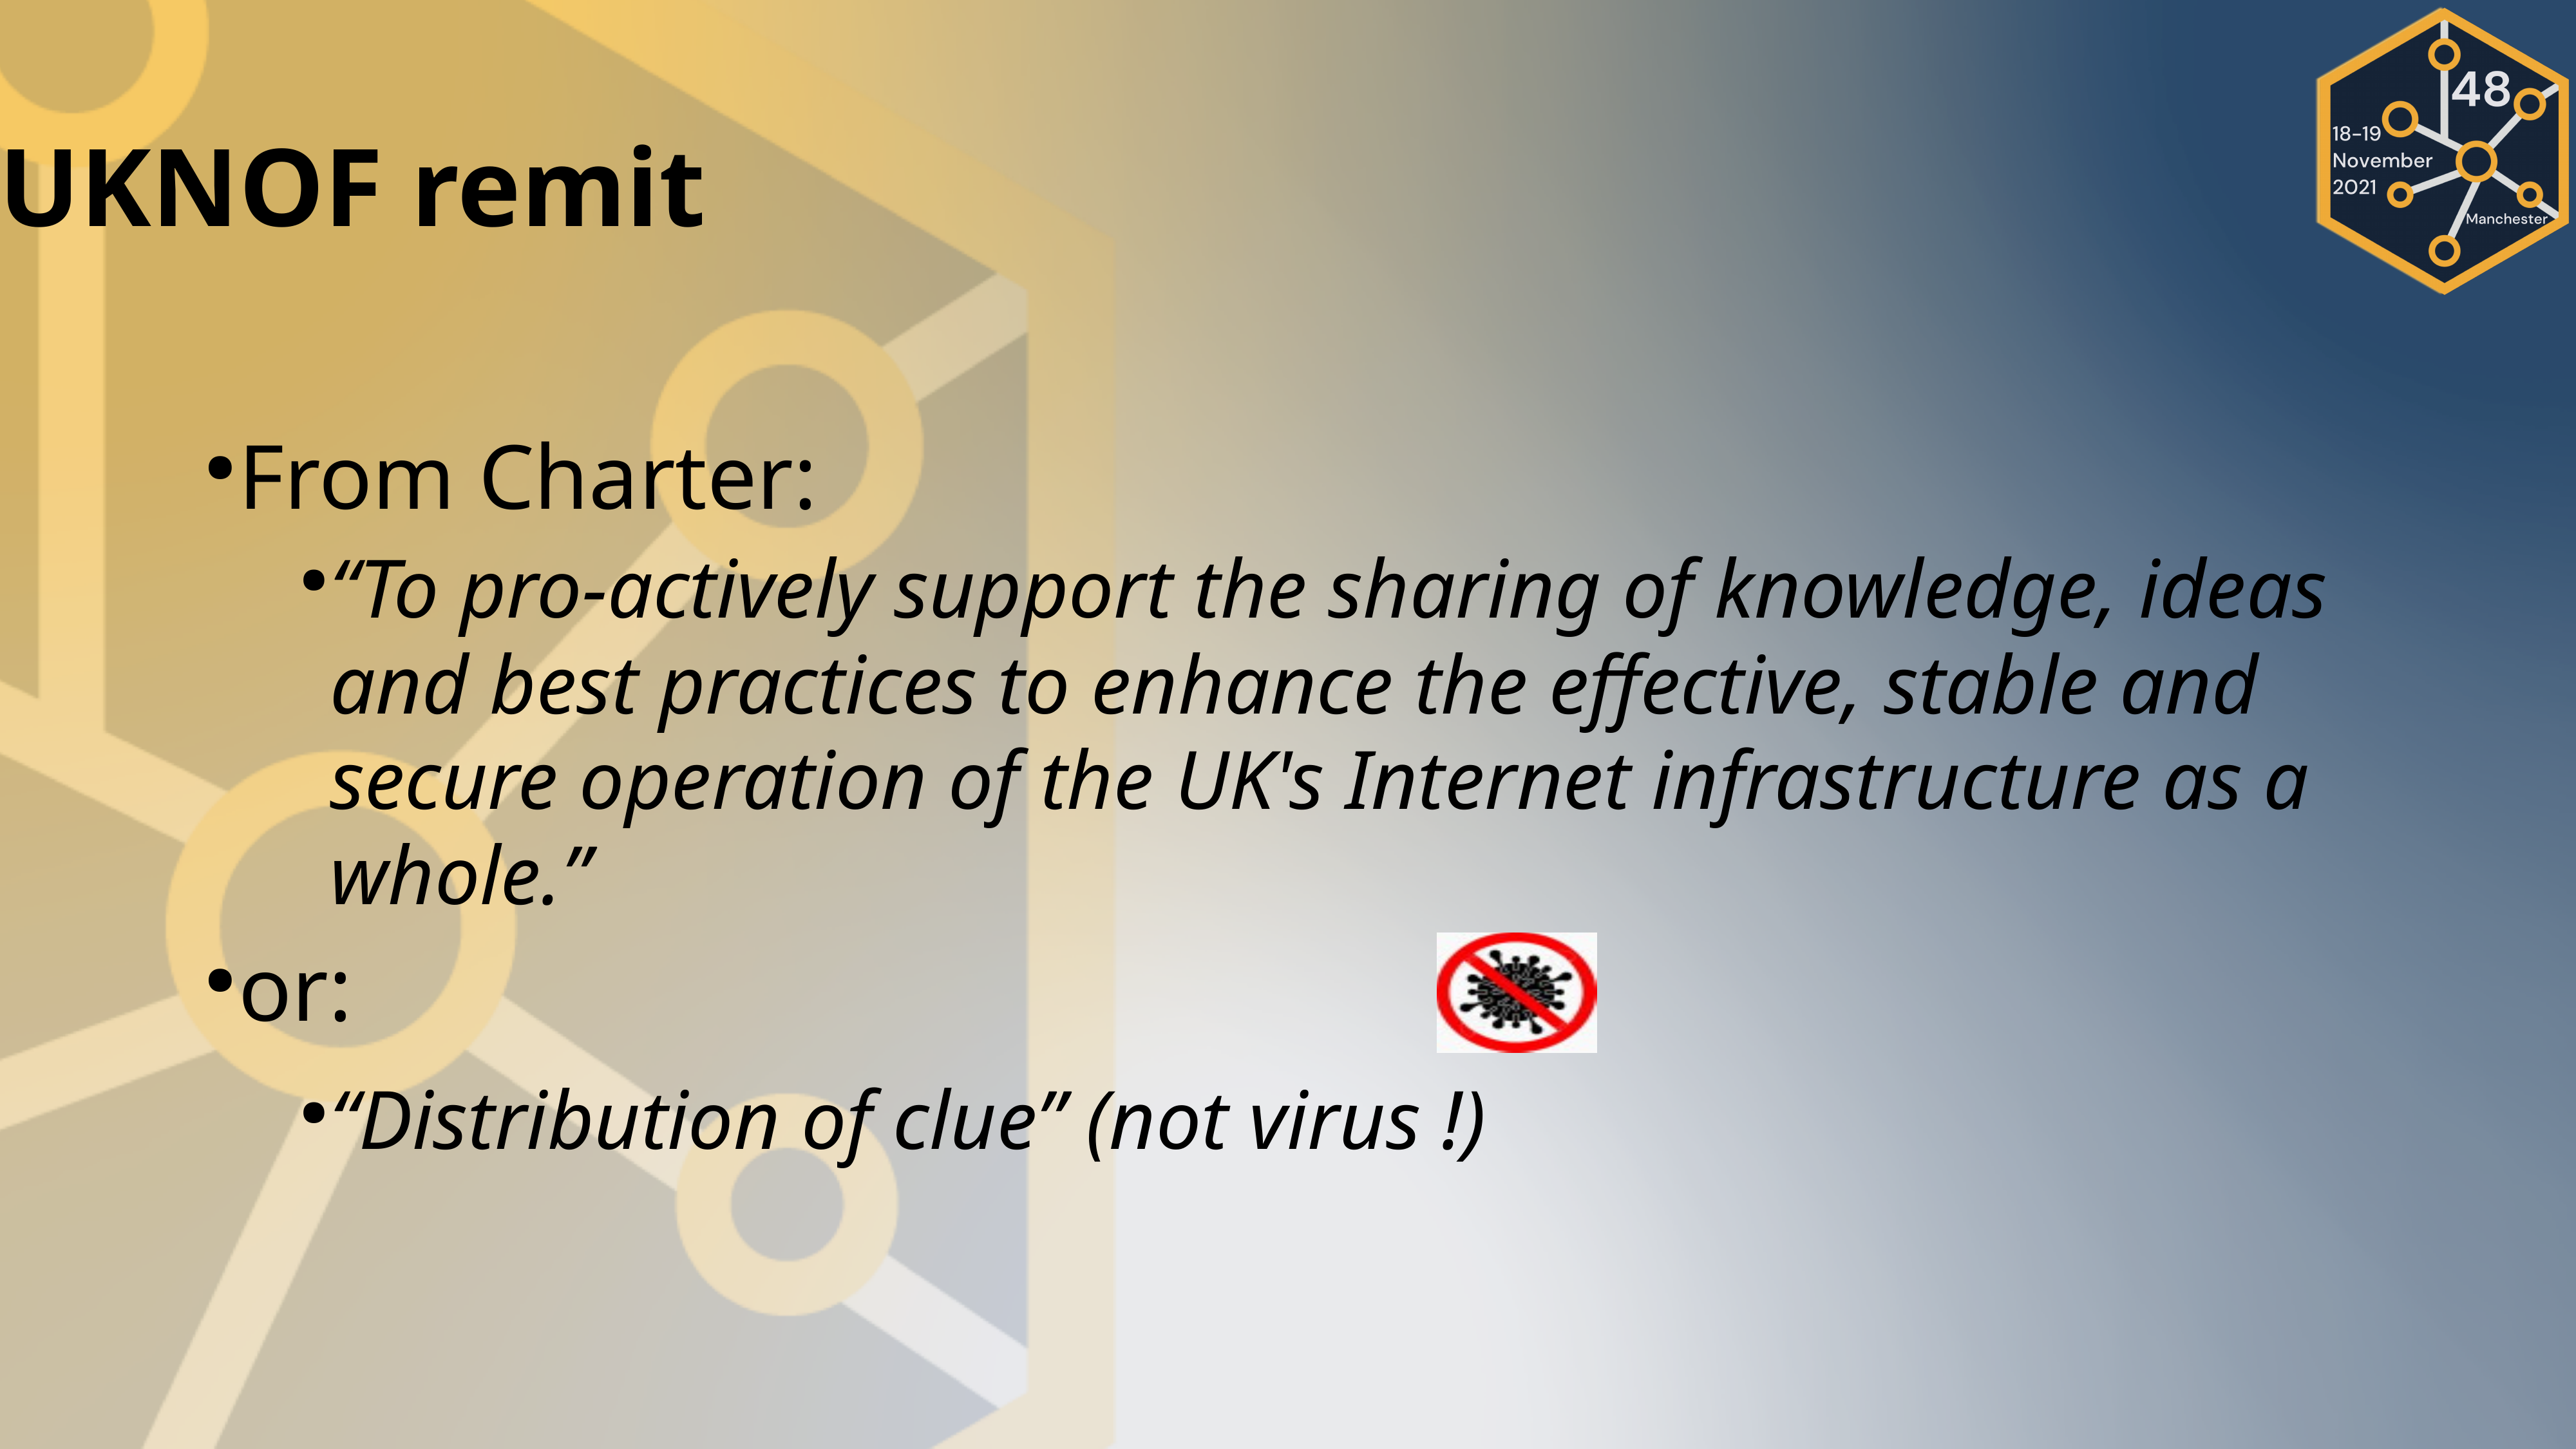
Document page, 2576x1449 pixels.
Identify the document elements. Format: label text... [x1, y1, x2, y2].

list From Charter: “To pro-actively support the sharing of knowledge, ideas and best practices to enhance the effective, stable and secure operation of the UK's Internet infrastructure as a whole.” or: “Distribution of clue” (not virus !) [193, 425, 2382, 1295]
title UKNOF remit [0, 68, 1083, 309]
picture [0, 0, 2576, 1449]
